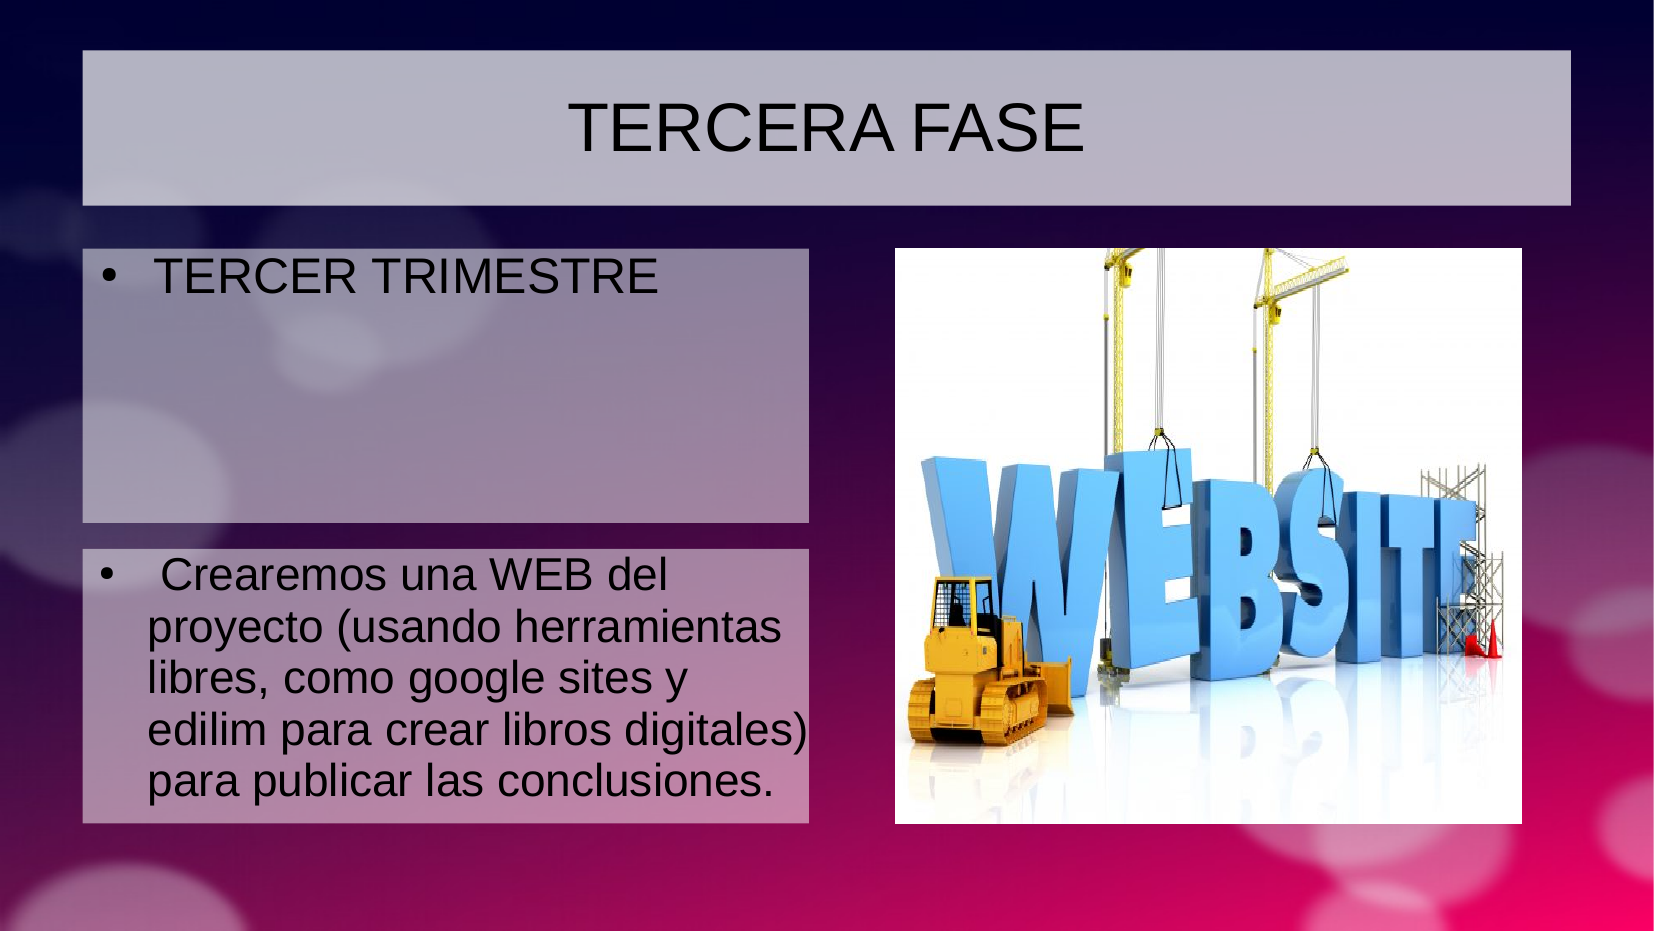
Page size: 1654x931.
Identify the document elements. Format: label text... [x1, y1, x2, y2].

picture [0, 0, 1654, 931]
list Crearemos una WEB del proyecto (usando herramientas libres, como google sites y edilim para crear libros digitales) para publicar las conclusiones. [82, 548, 809, 824]
title TERCERA FASE [82, 50, 1571, 206]
list TERCER TRIMESTRE [82, 248, 809, 523]
